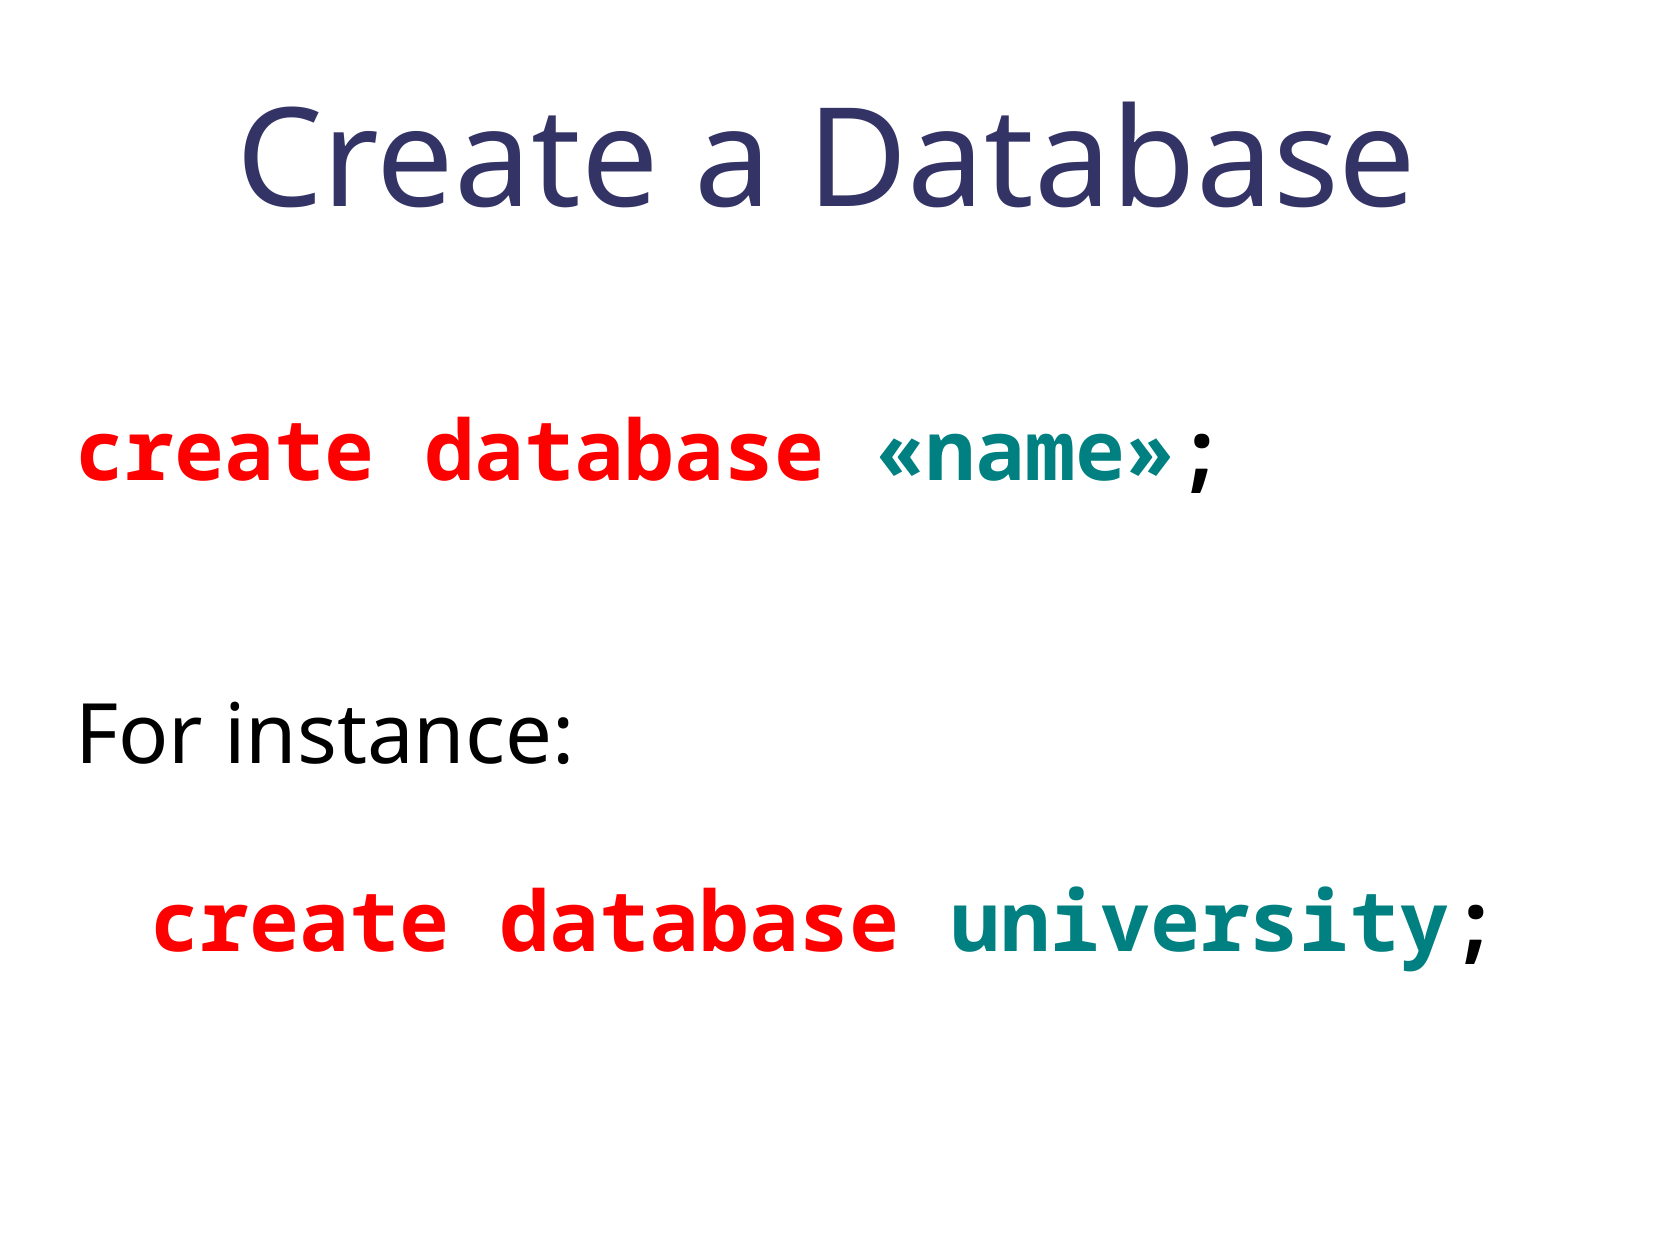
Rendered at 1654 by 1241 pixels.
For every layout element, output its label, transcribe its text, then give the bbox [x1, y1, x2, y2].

text_box create database university; [150, 865, 1654, 1023]
text_box For instance: [75, 675, 1654, 865]
title Create a Database [82, 56, 1571, 250]
subtitle create database «name»; [75, 391, 1613, 551]
